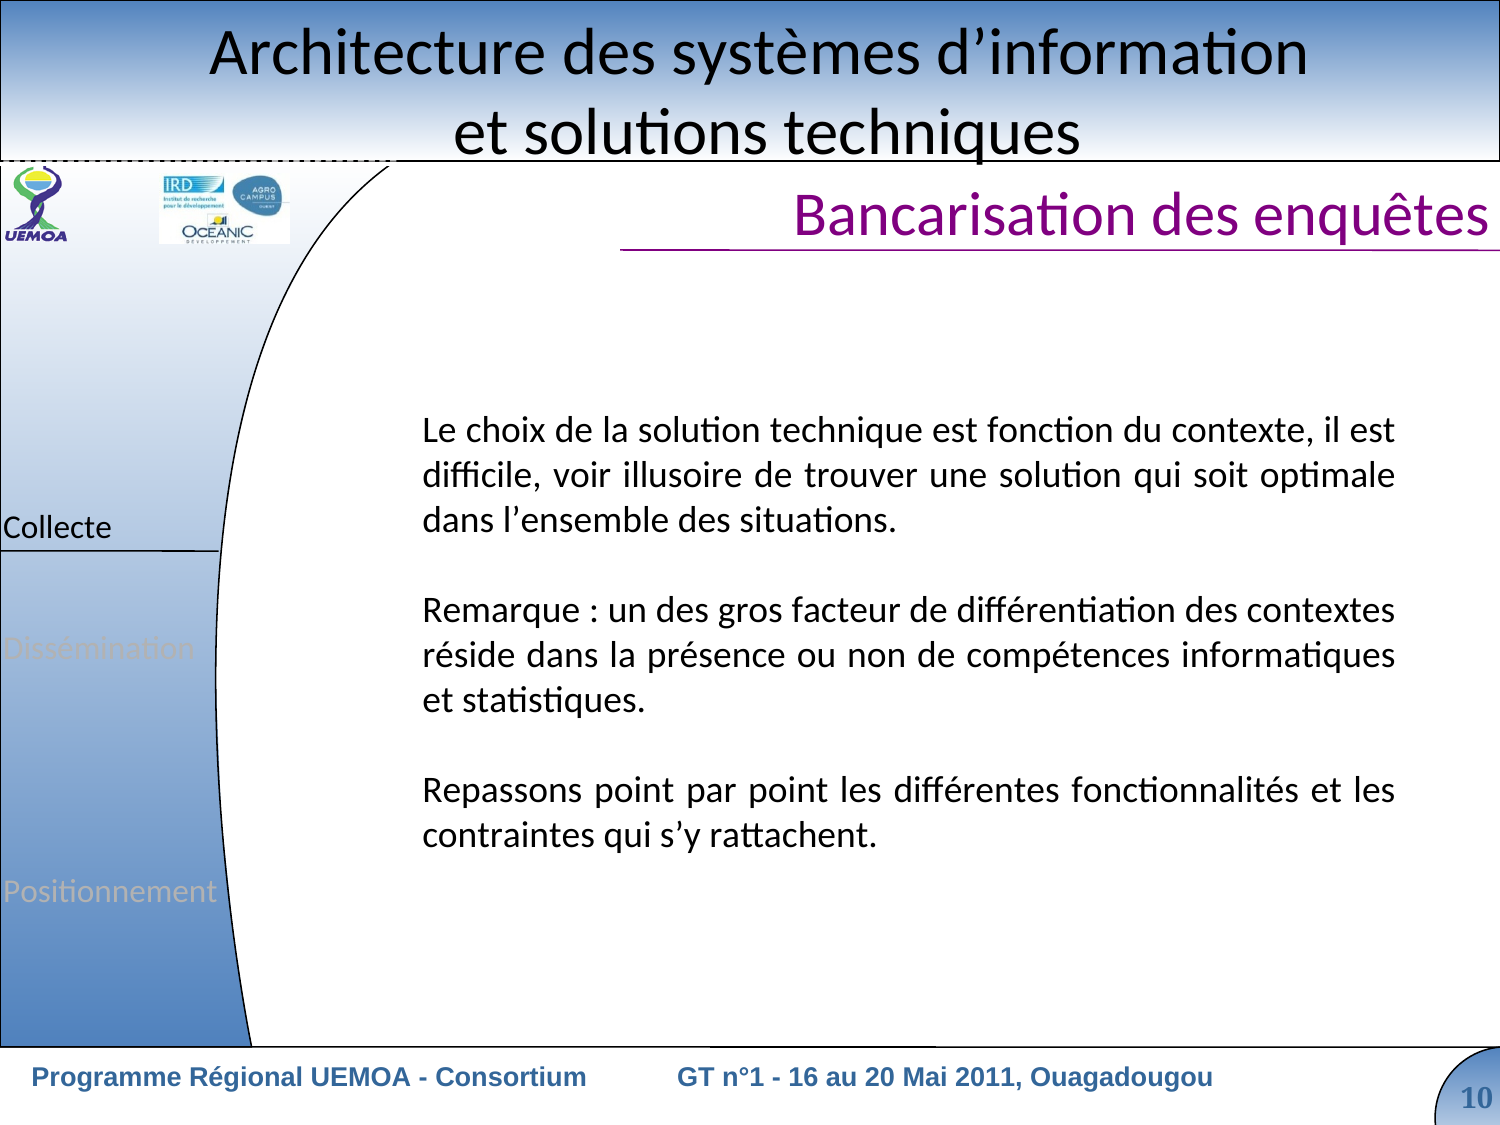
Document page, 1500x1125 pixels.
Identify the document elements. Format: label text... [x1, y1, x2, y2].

text_box Architecture des systèmes d’information et solutions techniques [53, 0, 1483, 161]
text_box Bancarisation des enquêtes [265, 165, 1500, 256]
text_box Collecte Dissémination Positionnement [0, 497, 314, 1039]
picture [159, 173, 265, 244]
text_box Le choix de la solution technique est fonction du contexte, il est difficile, voir illusoire de trouver une solution qui soit optimale dans l’ensemble des situations. Remarque : un des gros facteur de différentiation des contextes réside dans la présence ou non de compétences informatiques et statistiques. Repassons point par point les différentes fonctionnalités et les contraintes qui s’y rattachent. [407, 397, 1412, 863]
picture [0, 166, 73, 244]
